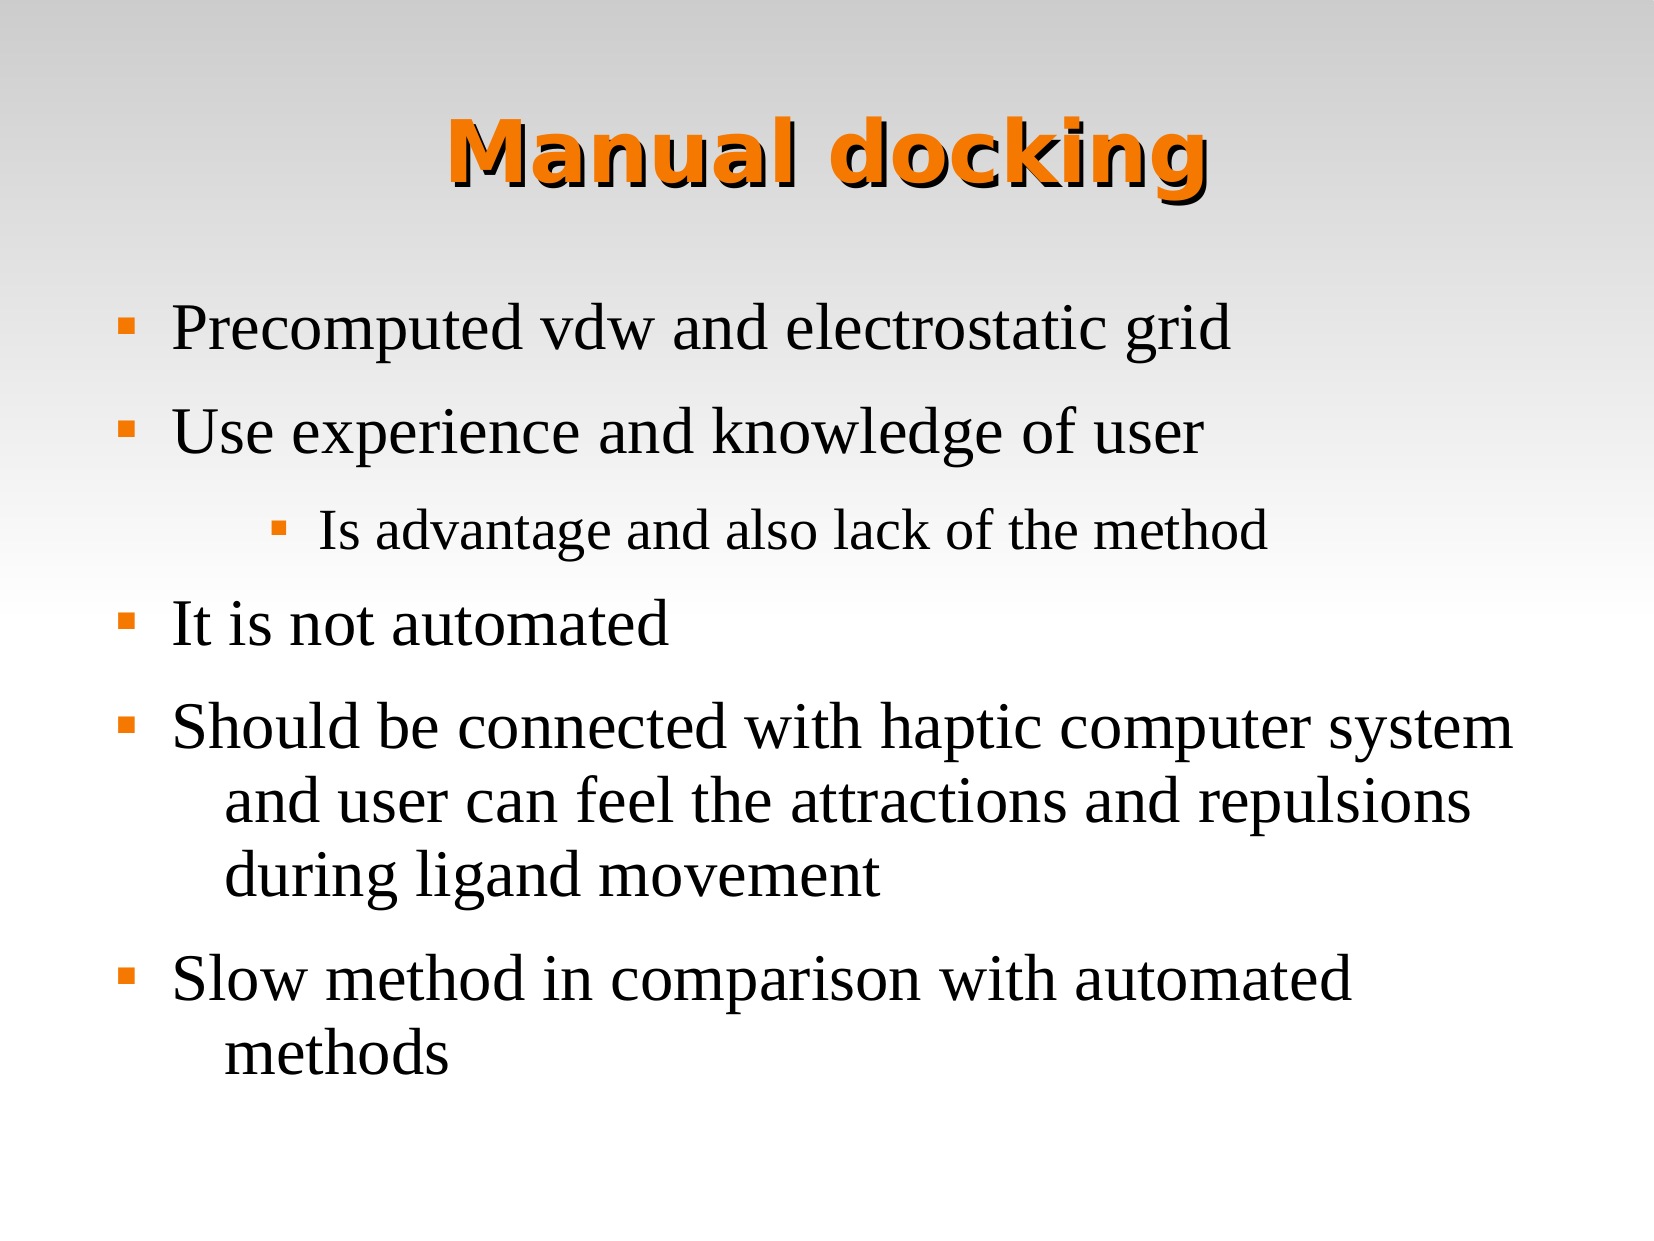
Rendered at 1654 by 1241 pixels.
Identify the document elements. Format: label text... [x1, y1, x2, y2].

list Precomputed vdw and electrostatic grid Use experience and knowledge of user Is advantage and also lack of the method It is not automated Should be connected with haptic computer system and user can feel the attractions and repulsions during ligand movement Slow method in comparison with automated methods [82, 290, 1571, 1149]
title Manual docking [82, 49, 1571, 257]
